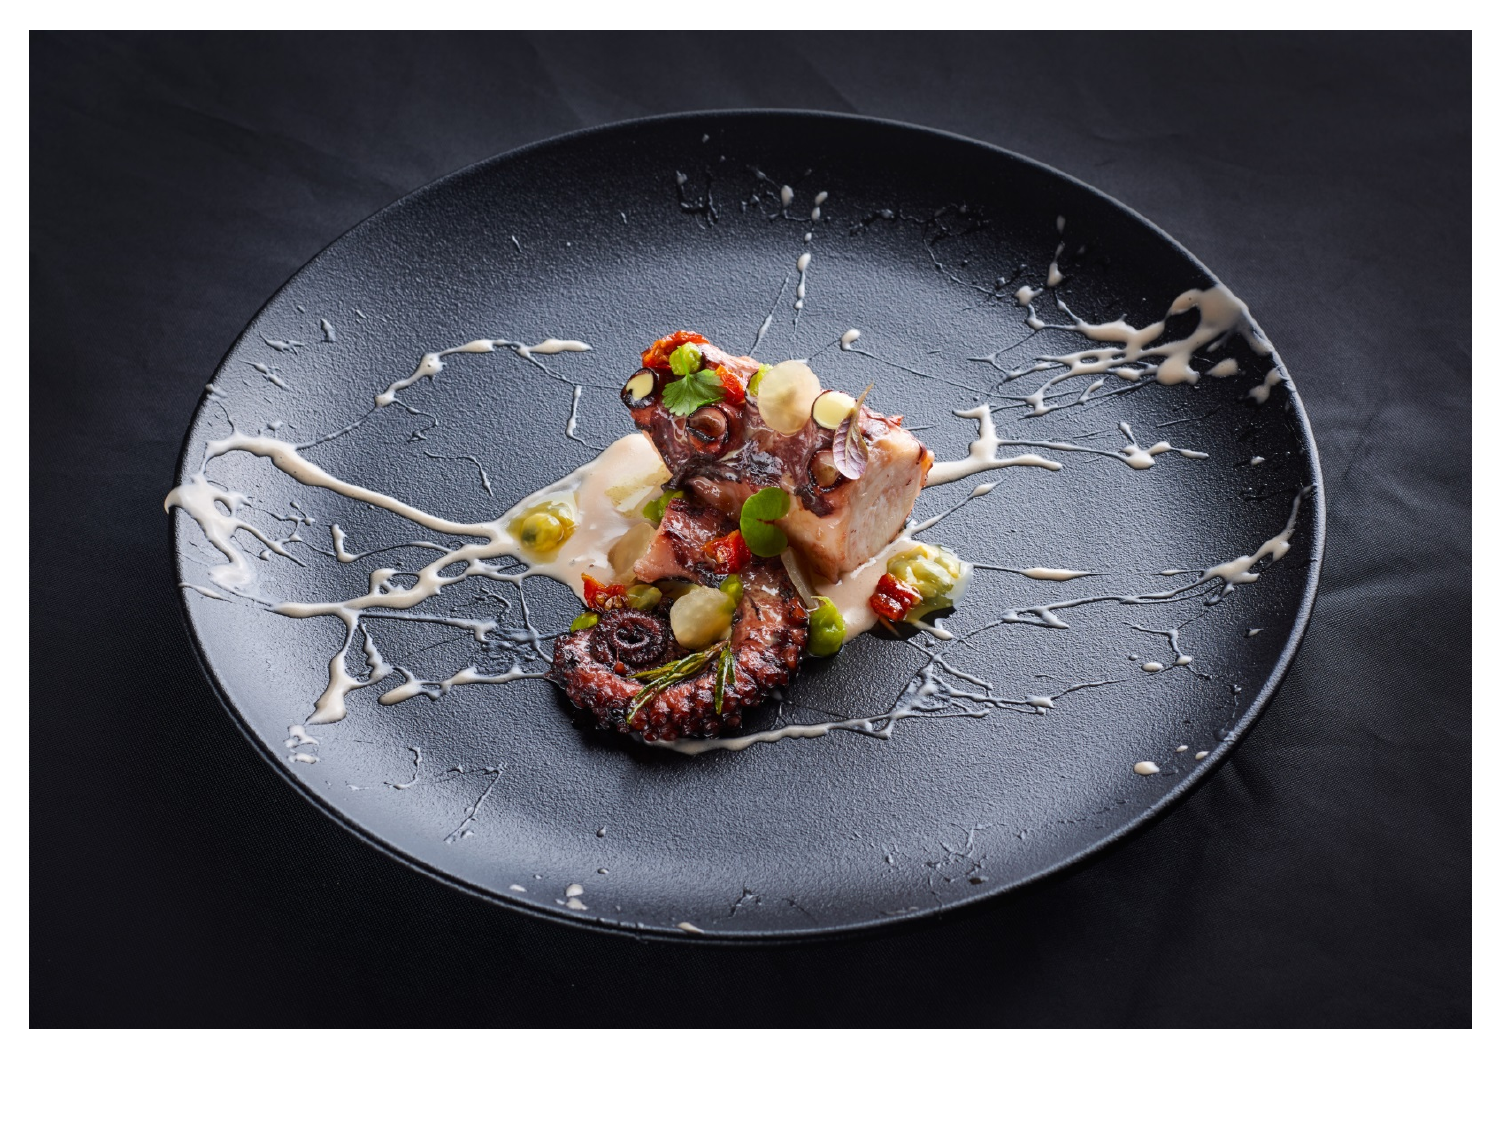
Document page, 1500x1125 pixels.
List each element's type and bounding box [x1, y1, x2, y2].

picture [29, 30, 1472, 1029]
